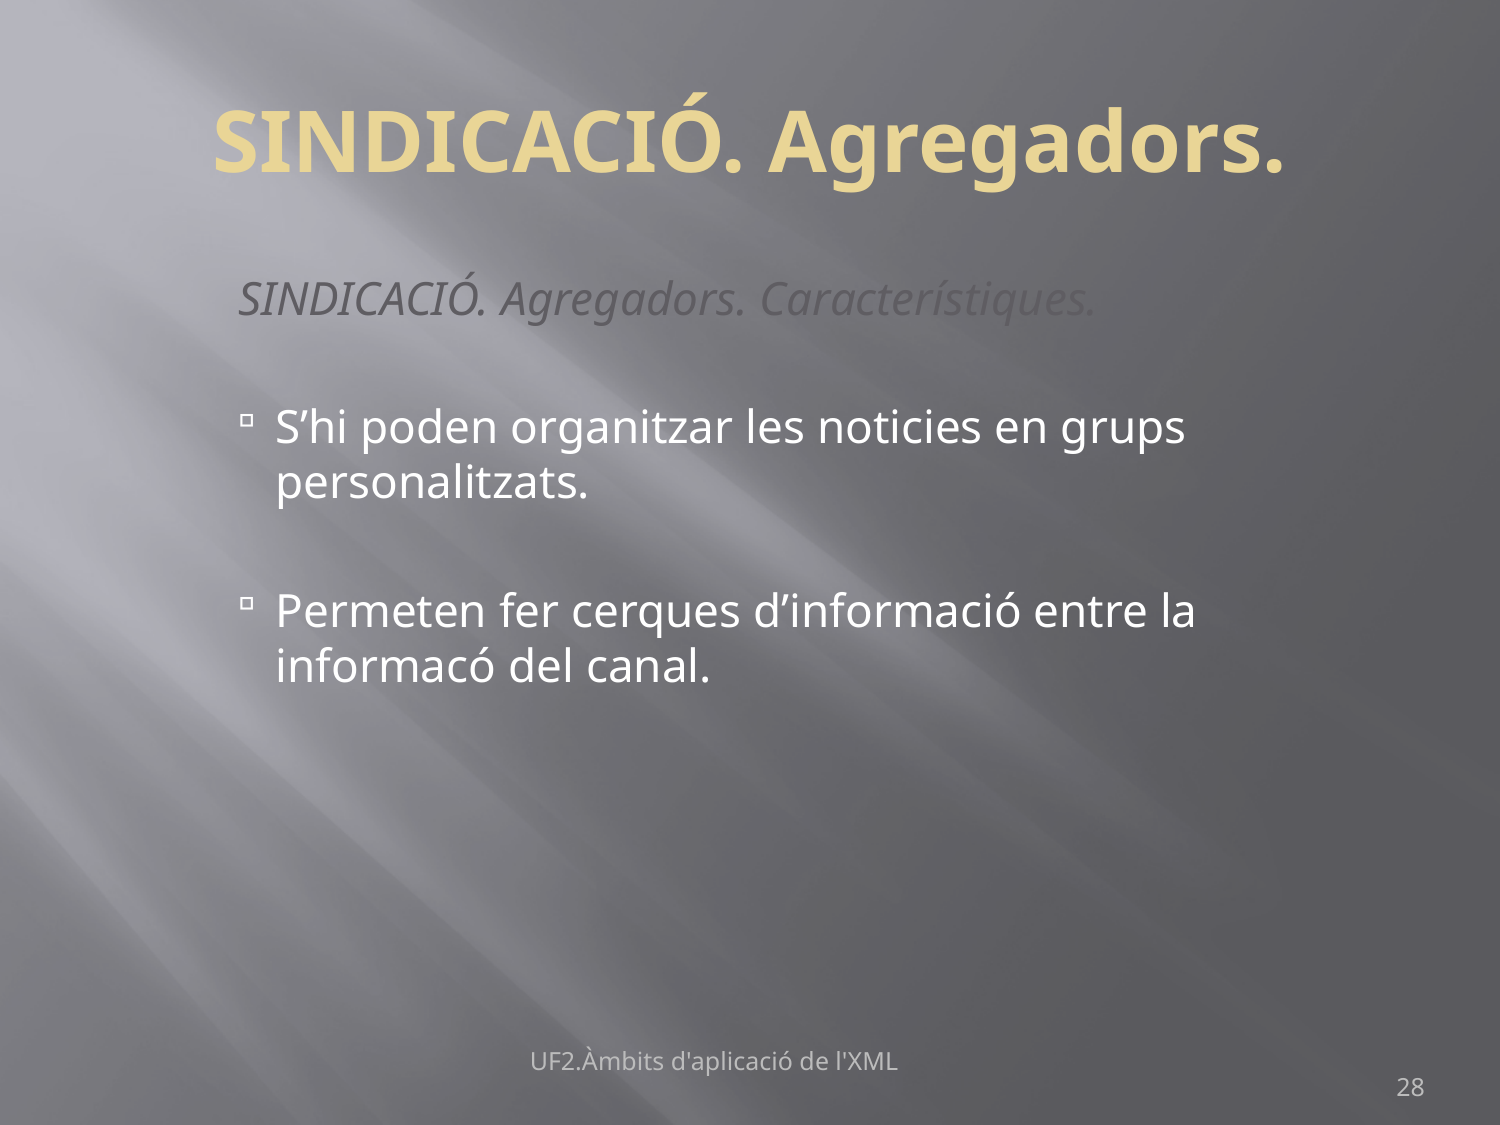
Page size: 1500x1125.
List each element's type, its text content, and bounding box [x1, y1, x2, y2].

footer UF2.Àmbits d'aplicació de l'XML [512, 1052, 988, 1113]
picture [0, 0, 1500, 1125]
list SINDICACIÓ. Agregadors. Característiques. S’hi poden organitzar les noticies en grups personalitzats. Permeten fer cerques d’informació entre la informacó del canal. [75, 262, 1425, 1035]
title SINDICACIÓ. Agregadors. [75, 45, 1425, 233]
slide_number <número> [1299, 1052, 1425, 1113]
